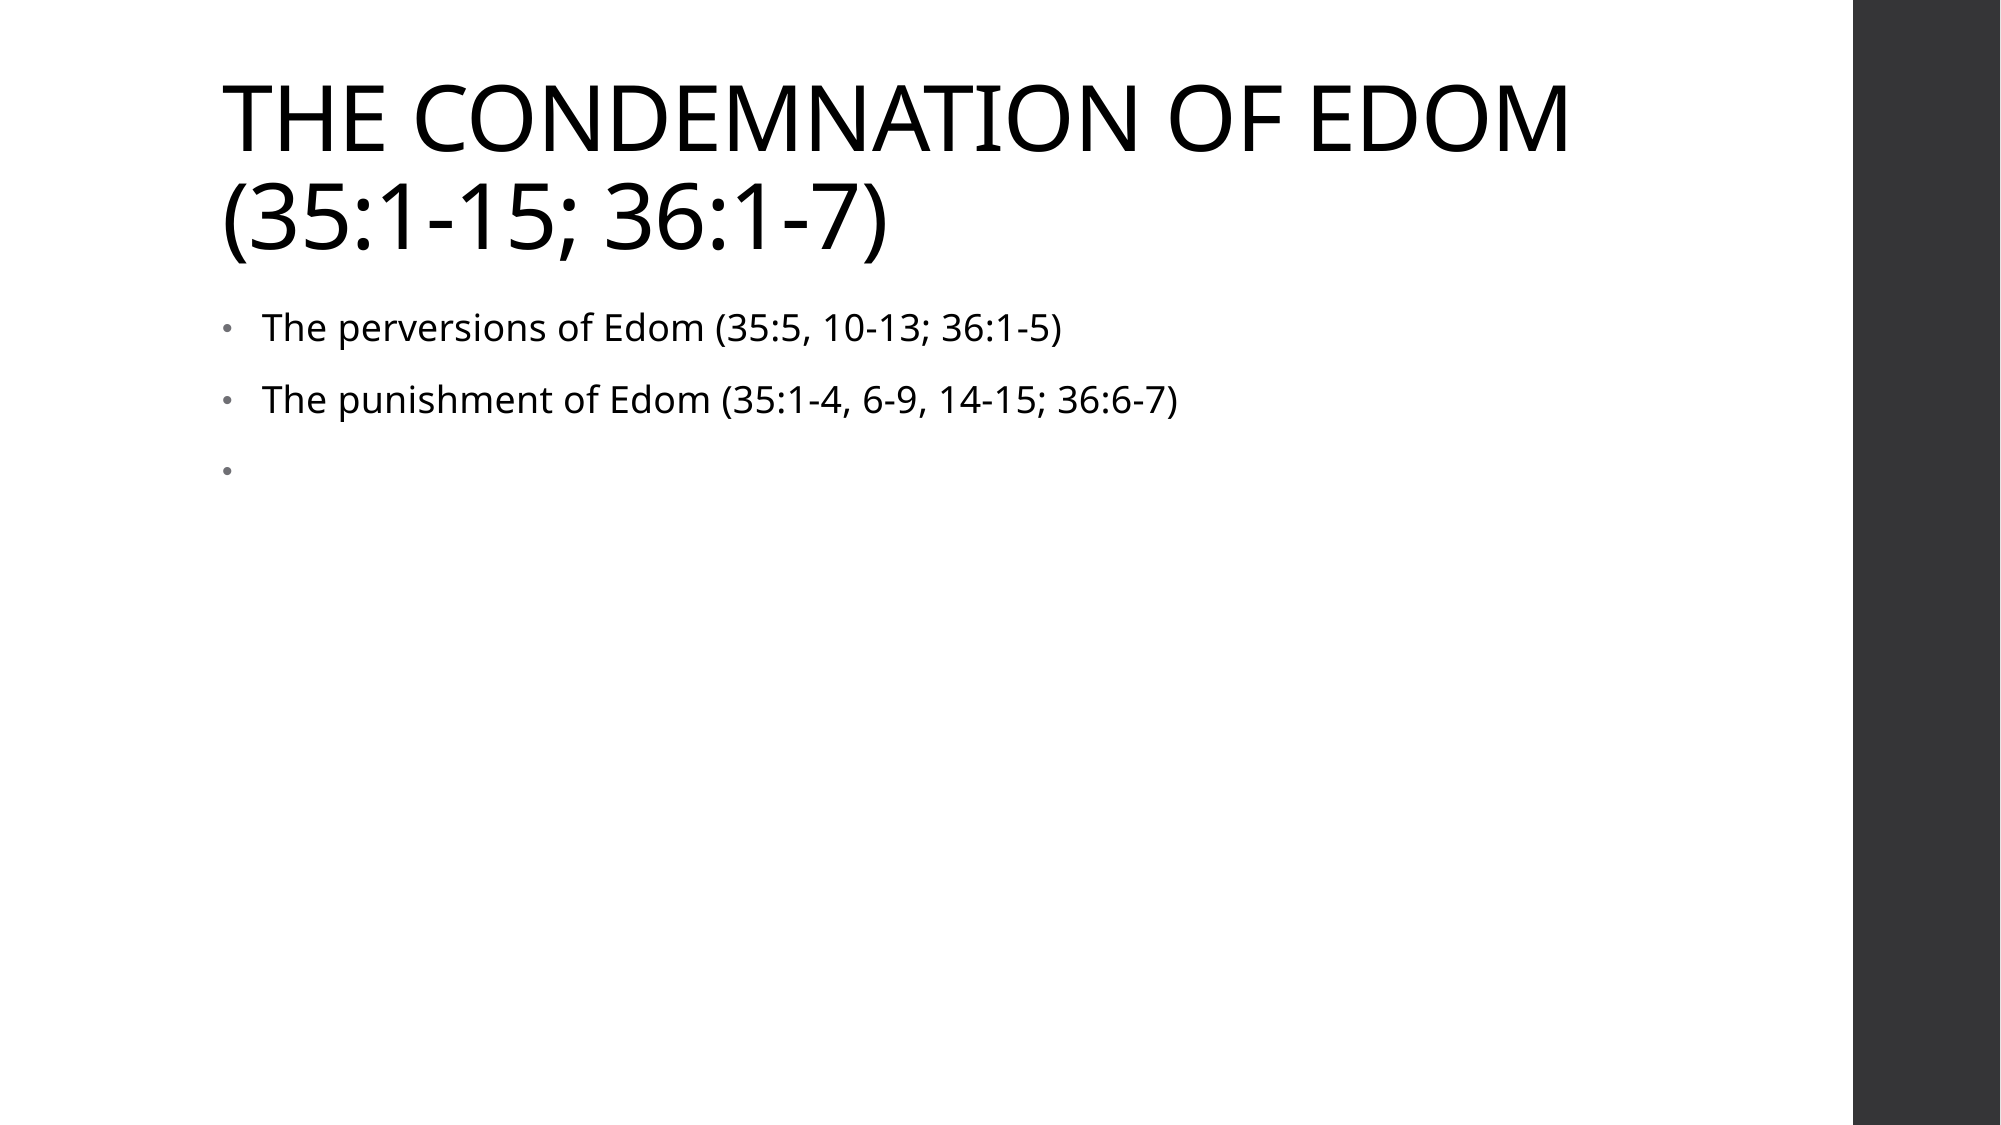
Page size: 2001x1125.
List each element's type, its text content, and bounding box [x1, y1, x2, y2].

list The perversions of Edom (35:5, 10-13; 36:1-5) The punishment of Edom (35:1-4, 6-9, 14-15; 36:6-7) [206, 299, 1617, 1014]
title THE CONDEMNATION OF EDOM (35:1-15; 36:1-7) [206, 60, 1797, 278]
